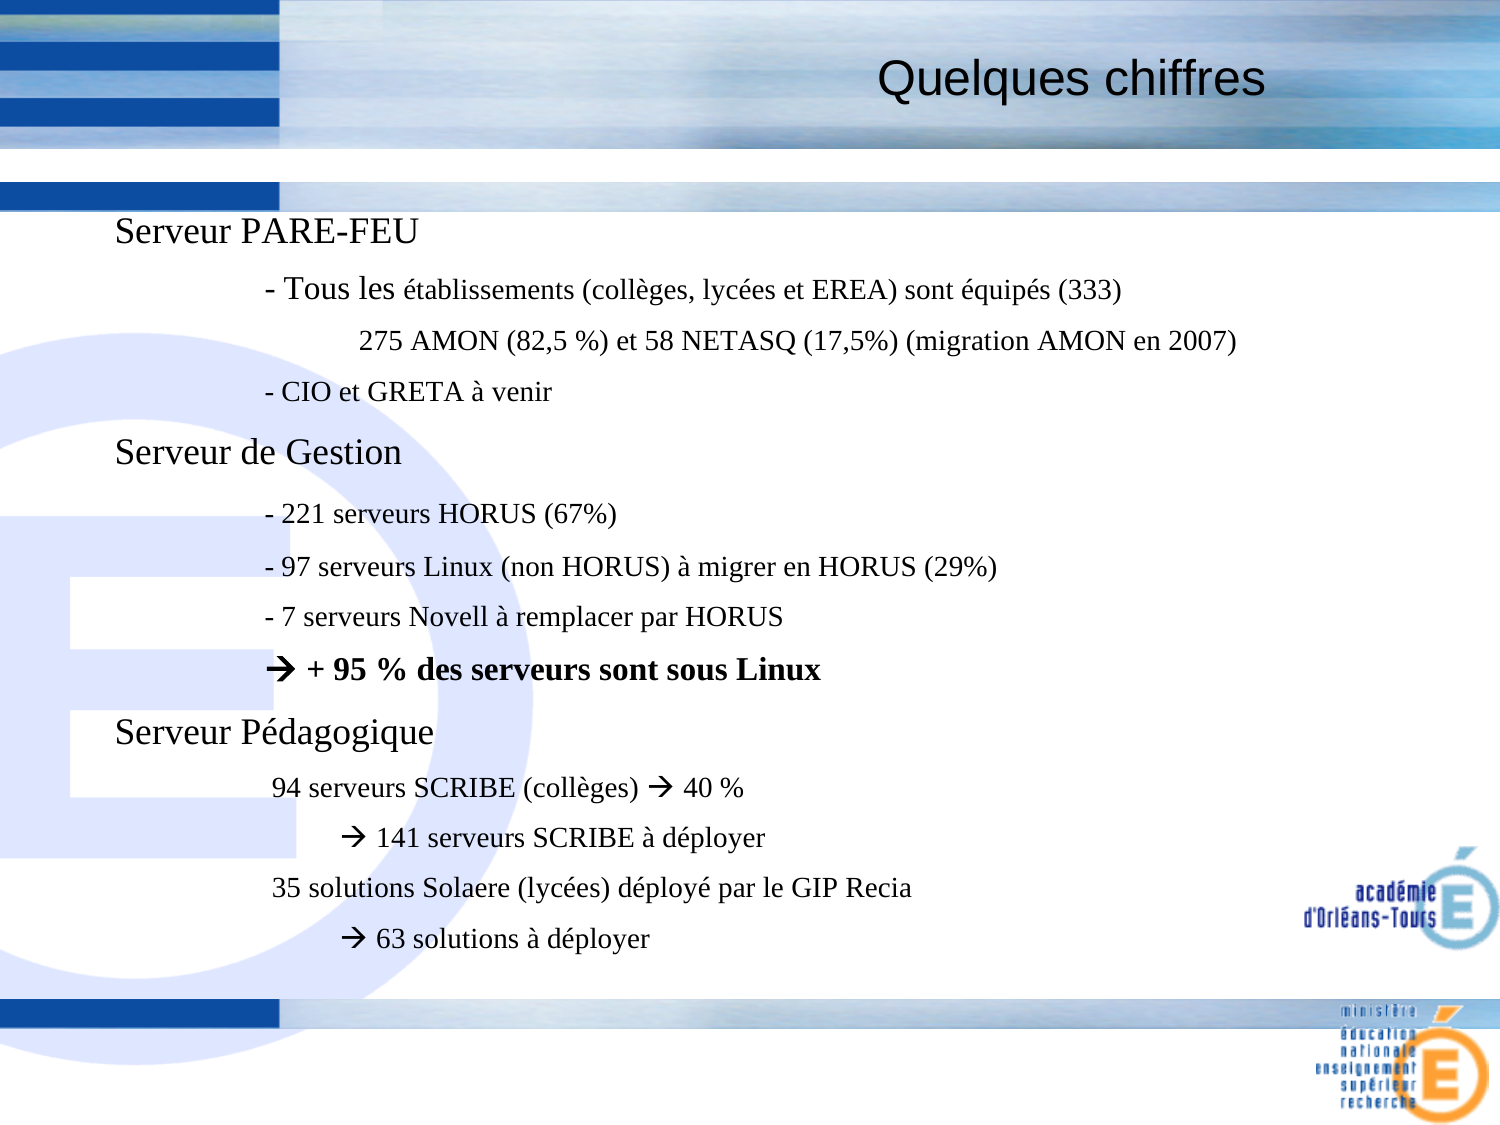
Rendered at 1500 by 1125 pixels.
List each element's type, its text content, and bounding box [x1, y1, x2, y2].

picture [1306, 846, 1500, 992]
picture [0, 0, 1500, 149]
picture [0, 314, 597, 1118]
text_box Serveur PARE-FEU - Tous les établissements (collèges, lycées et EREA) sont équipés (333) 275 AMON (82,5 %) et 58 NETASQ (17,5%) (migration AMON en 2007) - CIO et GRETA à venir Serveur de Gestion - 221 serveurs HORUS (67%) - 97 serveurs Linux (non HORUS) à migrer en HORUS (29%) - 7 serveurs Novell à remplacer par HORUS  + 95 % des serveurs sont sous Linux Serveur Pédagogique 94 serveurs SCRIBE (collèges)  40 %  141 serveurs SCRIBE à déployer 35 solutions Solaere (lycées) déployé par le GIP Recia  63 solutions à déployer [99, 137, 1306, 1059]
text_box Quelques chiffres [862, 42, 1400, 114]
picture [0, 182, 99, 212]
picture [1306, 999, 1500, 1125]
picture [1306, 182, 1500, 212]
